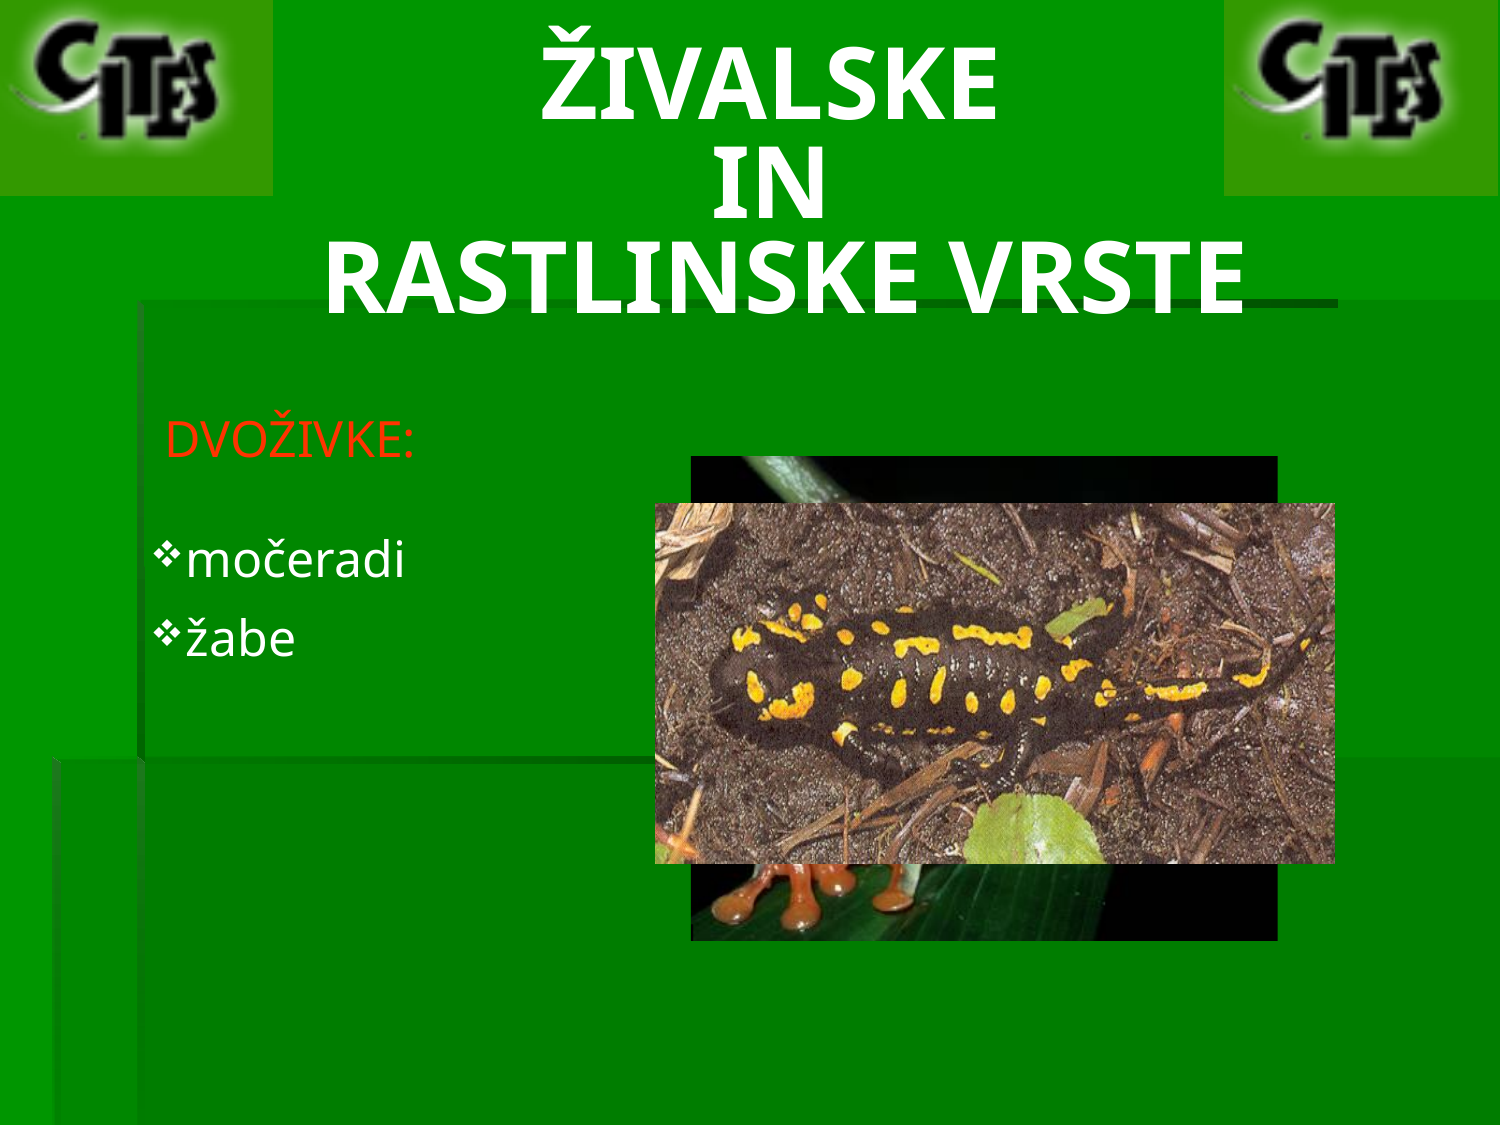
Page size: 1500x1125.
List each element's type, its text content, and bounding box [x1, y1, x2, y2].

text_box ŽIVALSKE IN RASTLINSKE VRSTE [159, 0, 1410, 331]
picture [655, 456, 1335, 941]
picture [0, 0, 159, 196]
text_box močeradi žabe [135, 527, 655, 675]
picture [1410, 0, 1498, 196]
text_box DVOŽIVKE: [149, 394, 432, 475]
